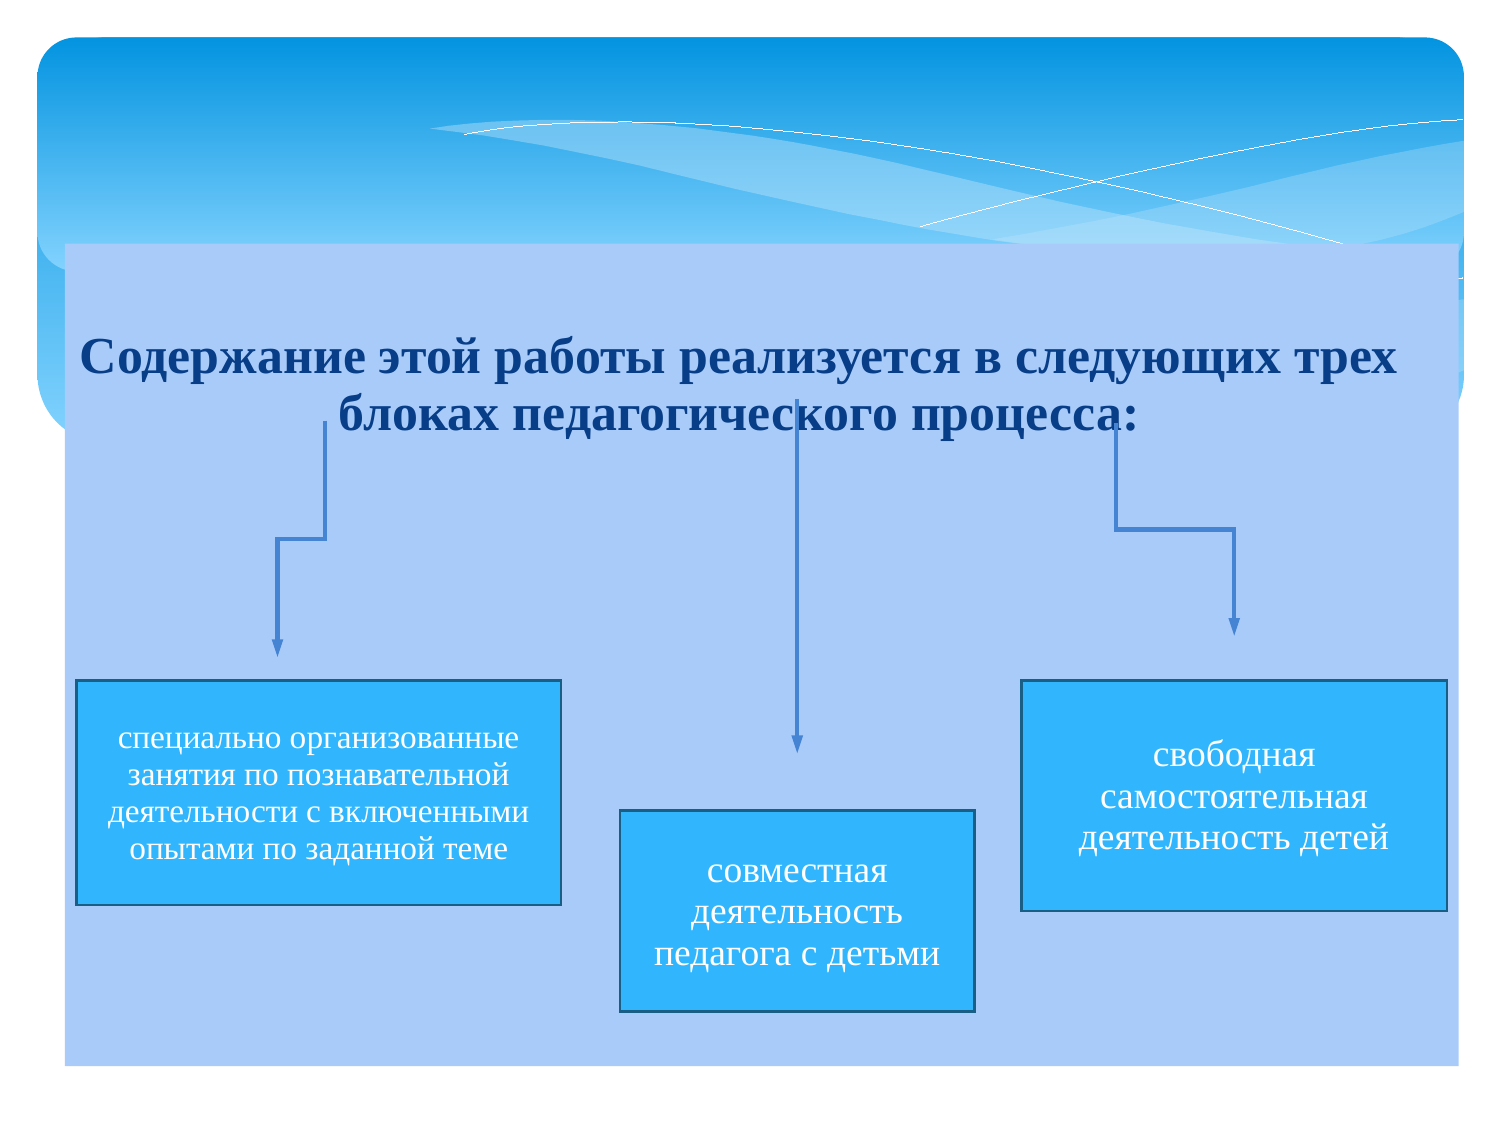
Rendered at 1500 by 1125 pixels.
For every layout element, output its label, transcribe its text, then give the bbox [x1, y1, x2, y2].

text_box свободная самостоятельная деятельность детей [1021, 680, 1447, 911]
text_box совместная деятельность педагога с детьми [620, 810, 975, 1012]
text_box специально организованные занятия по познавательной деятельности с включенными опытами по заданной теме [76, 680, 562, 905]
list Содержание этой работы реализуется в следующих трех блоках педагогического процесса: [64, 243, 1459, 1067]
